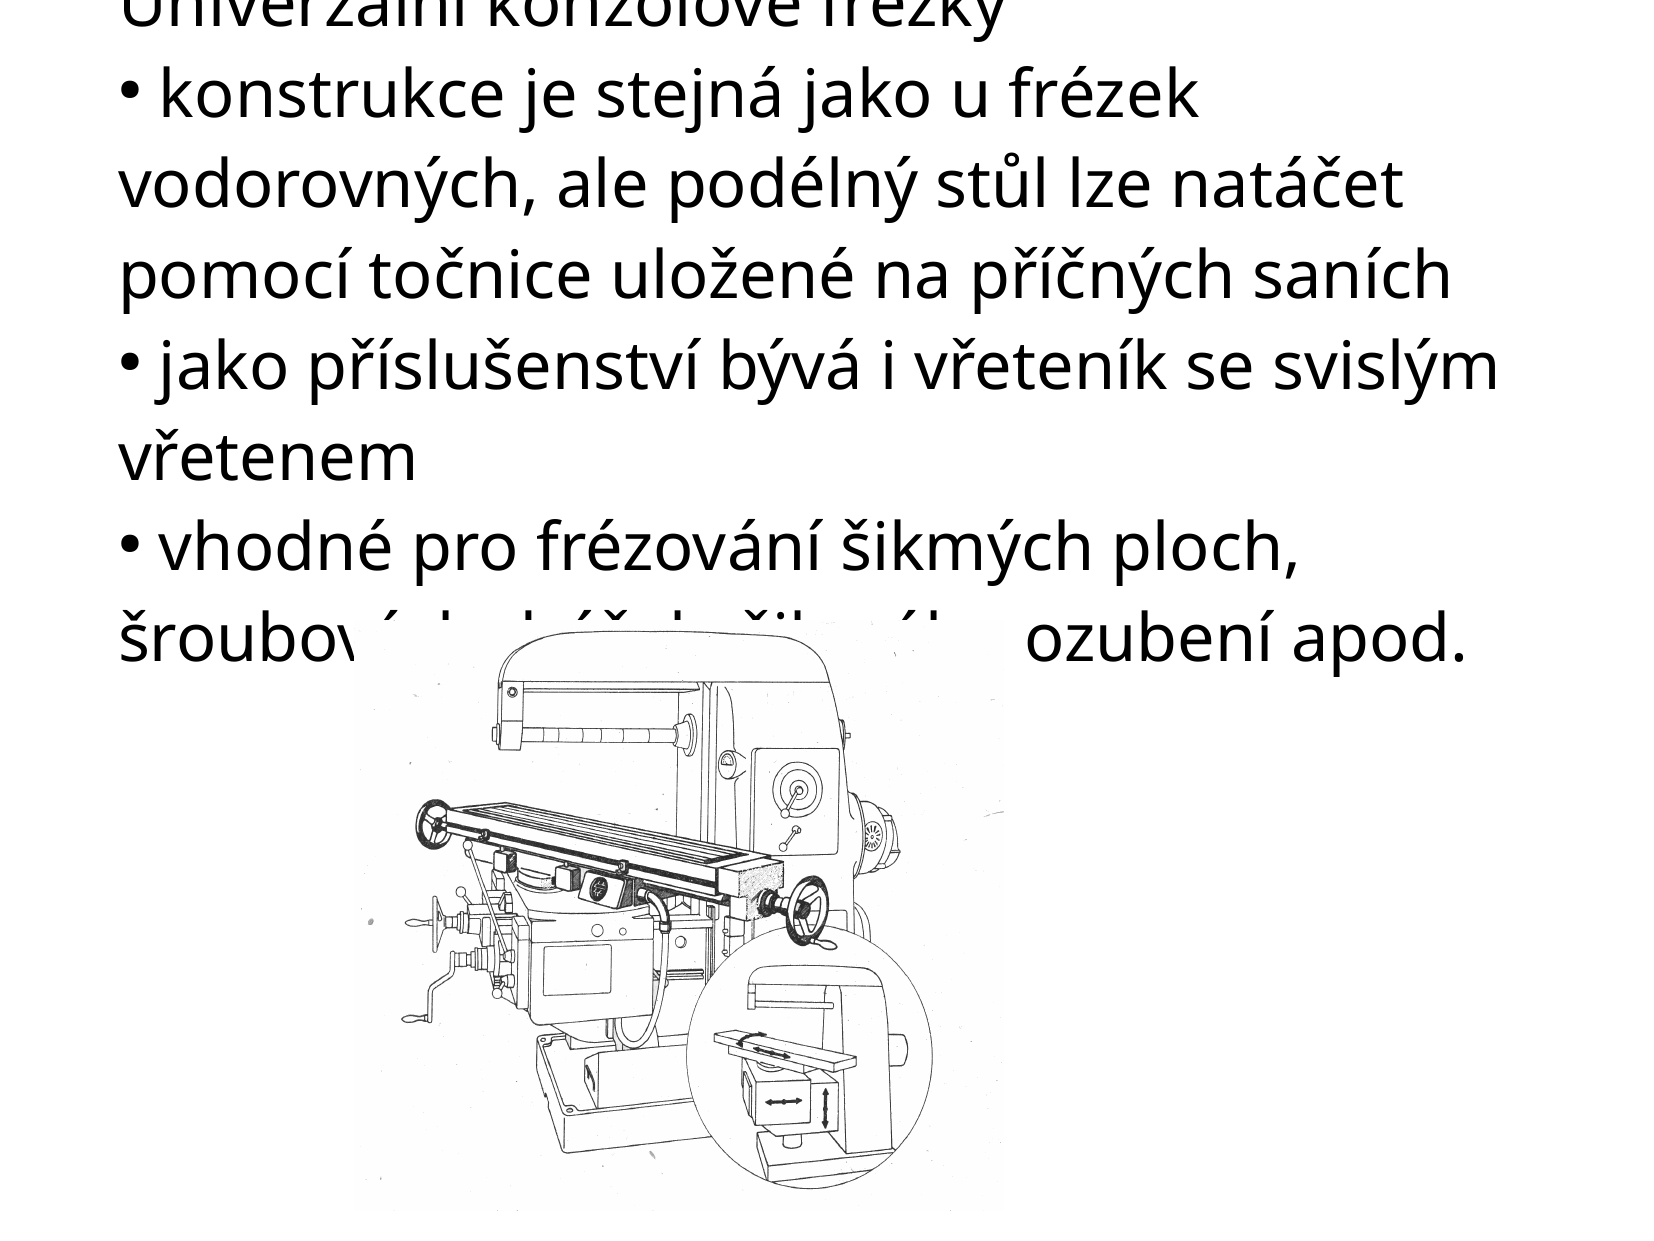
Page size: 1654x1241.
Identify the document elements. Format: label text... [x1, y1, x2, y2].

subtitle Univerzální konzolové frézky konstrukce je stejná jako u frézek vodorovných, ale podélný stůl lze natáčet pomocí točnice uložené na příčných saních jako příslušenství bývá i vřeteník se svislým vřetenem vhodné pro frézování šikmých ploch, šroubových drážek, šikmého ozubení apod. [118, 7, 1607, 1152]
picture [354, 620, 1004, 1211]
